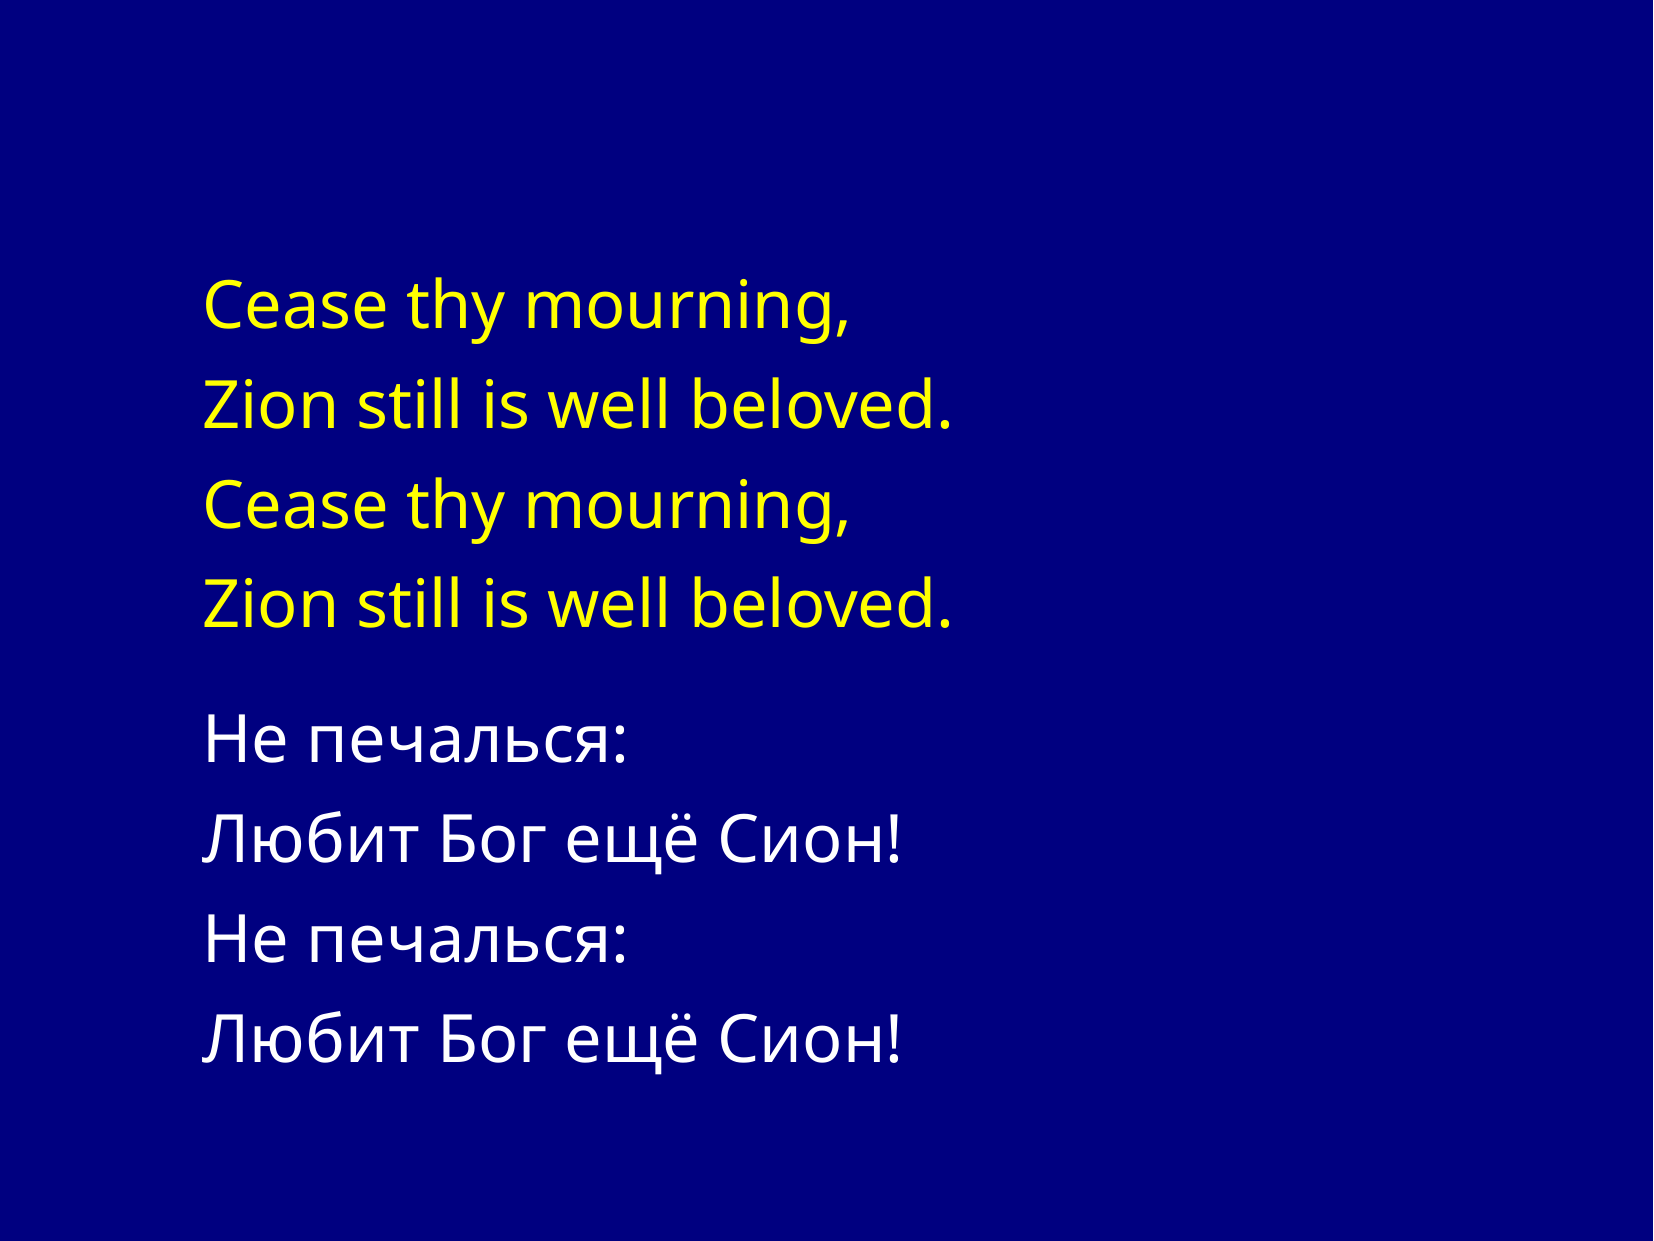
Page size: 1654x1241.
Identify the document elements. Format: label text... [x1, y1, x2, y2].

text_box Не печалься: Любит Бог ещё Сион! Не печалься: Любит Бог ещё Сион! [75, 675, 1576, 1163]
text_box Cease thy mourning, Zion still is well beloved. Cease thy mourning, Zion still is well beloved. [75, 150, 1576, 638]
